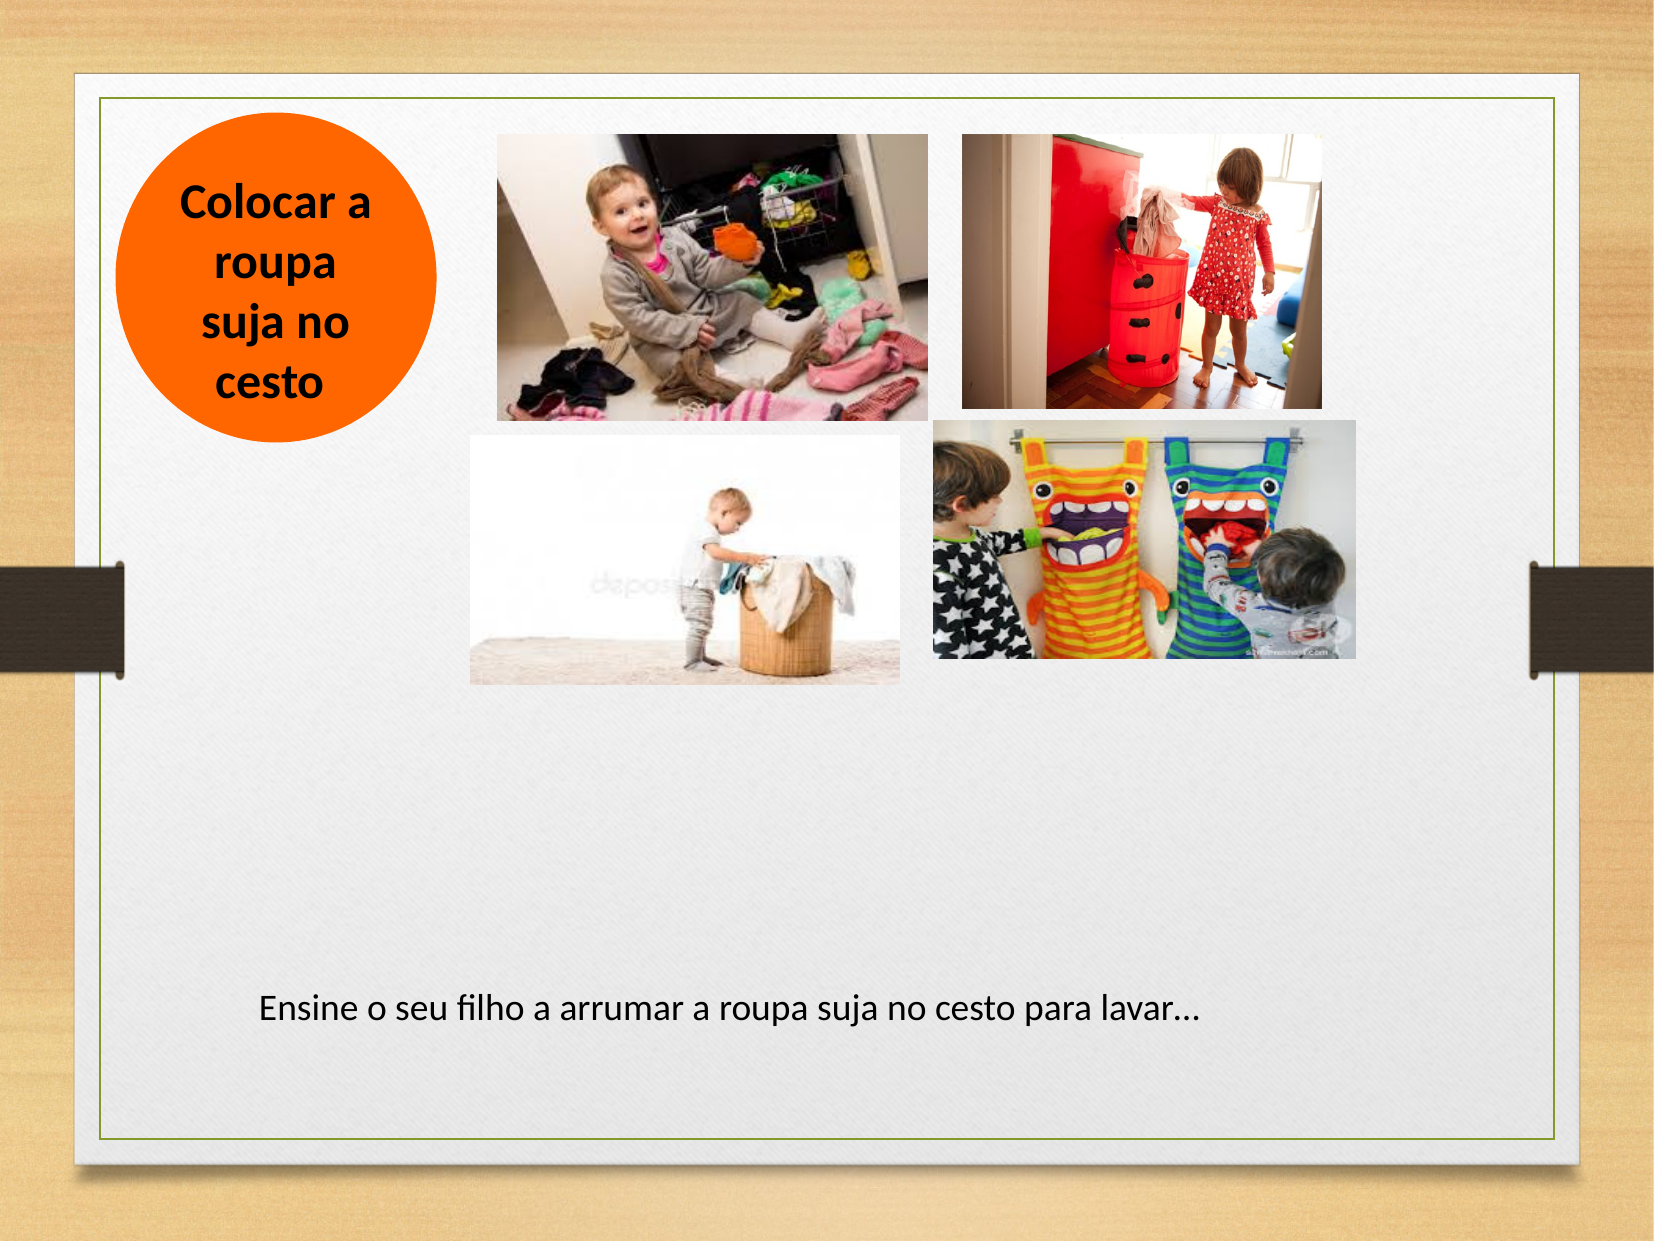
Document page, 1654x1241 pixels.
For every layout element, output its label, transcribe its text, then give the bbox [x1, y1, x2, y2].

picture [933, 420, 1356, 659]
picture [497, 134, 928, 421]
text_box Ensine o seu filho a arrumar a roupa suja no cesto para lavar… [71, 888, 1388, 1123]
picture [470, 435, 900, 685]
picture [962, 134, 1322, 409]
text_box Colocar a roupa suja no cesto [115, 112, 437, 443]
